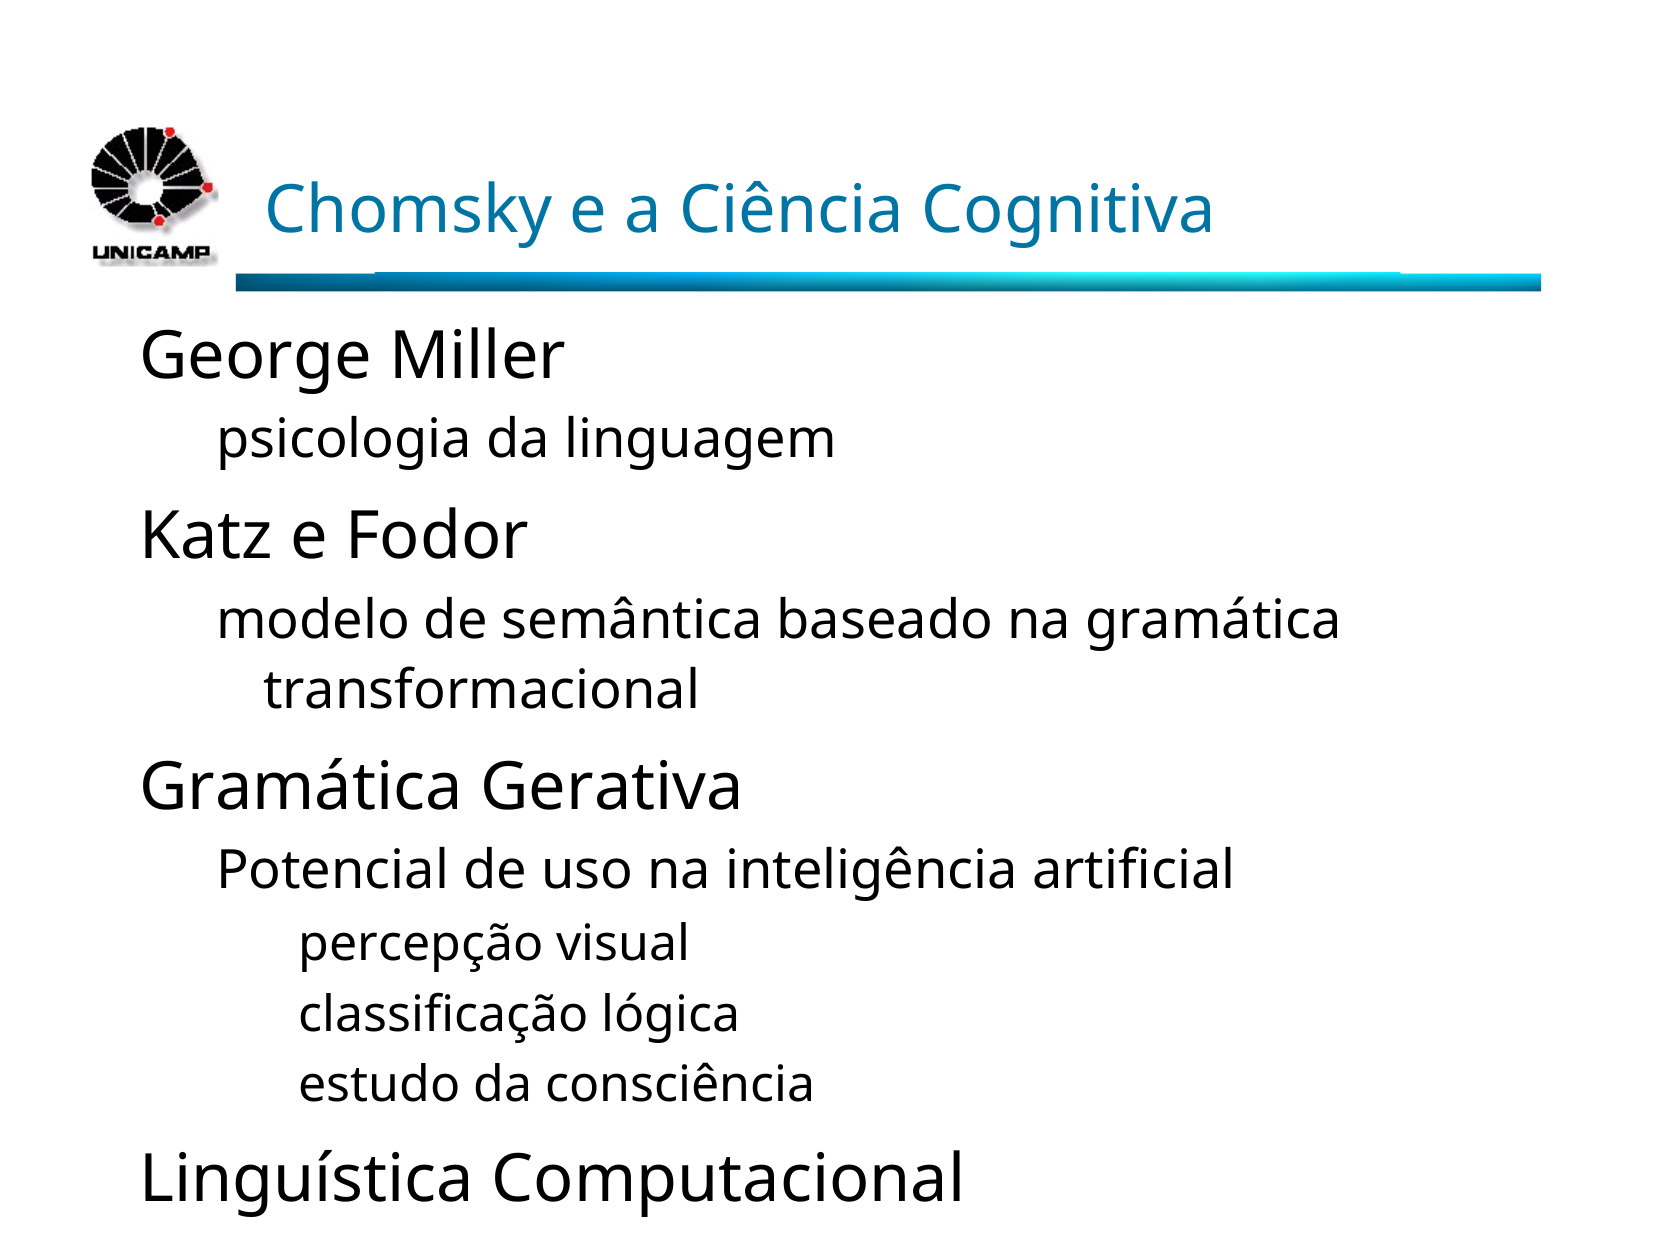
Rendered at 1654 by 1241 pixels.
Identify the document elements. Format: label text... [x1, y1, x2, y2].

title Chomsky e a Ciência Cognitiva [264, 42, 1534, 250]
picture [125, 272, 1654, 295]
list George Miller psicologia da linguagem Katz e Fodor modelo de semântica baseado na gramática transformacional Gramática Gerativa Potencial de uso na inteligência artificial percepção visual classificação lógica estudo da consciência Linguística Computacional [121, 309, 1534, 1182]
